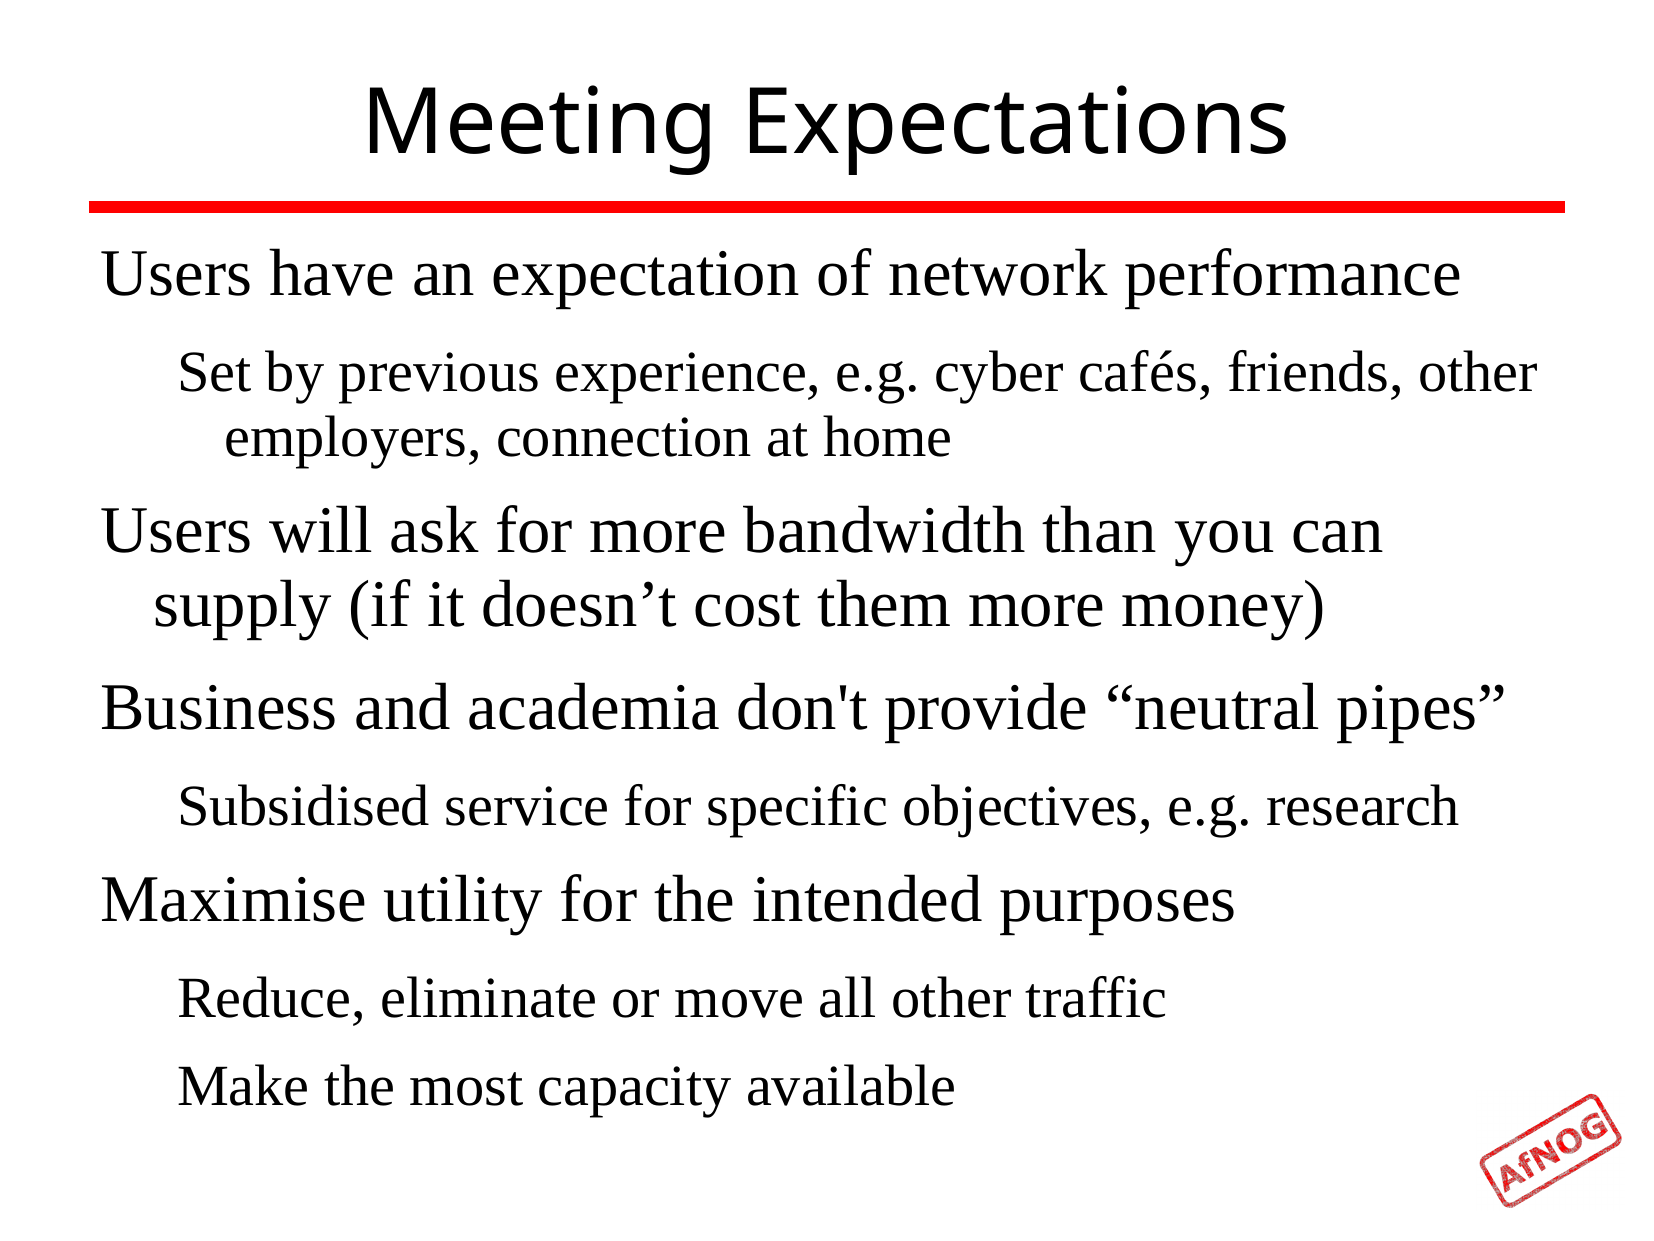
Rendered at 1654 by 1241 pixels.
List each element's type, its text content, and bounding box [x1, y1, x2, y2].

picture [1476, 1090, 1625, 1211]
list Users have an expectation of network performance Set by previous experience, e.g. cyber cafés, friends, other employers, connection at home Users will ask for more bandwidth than you can supply (if it doesn’t cost them more money) Business and academia don't provide “neutral pipes” Subsidised service for specific objectives, e.g. research Maximise utility for the intended purposes Reduce, eliminate or move all other traffic Make the most capacity available [82, 236, 1571, 1123]
title Meeting Expectations [88, 29, 1565, 207]
